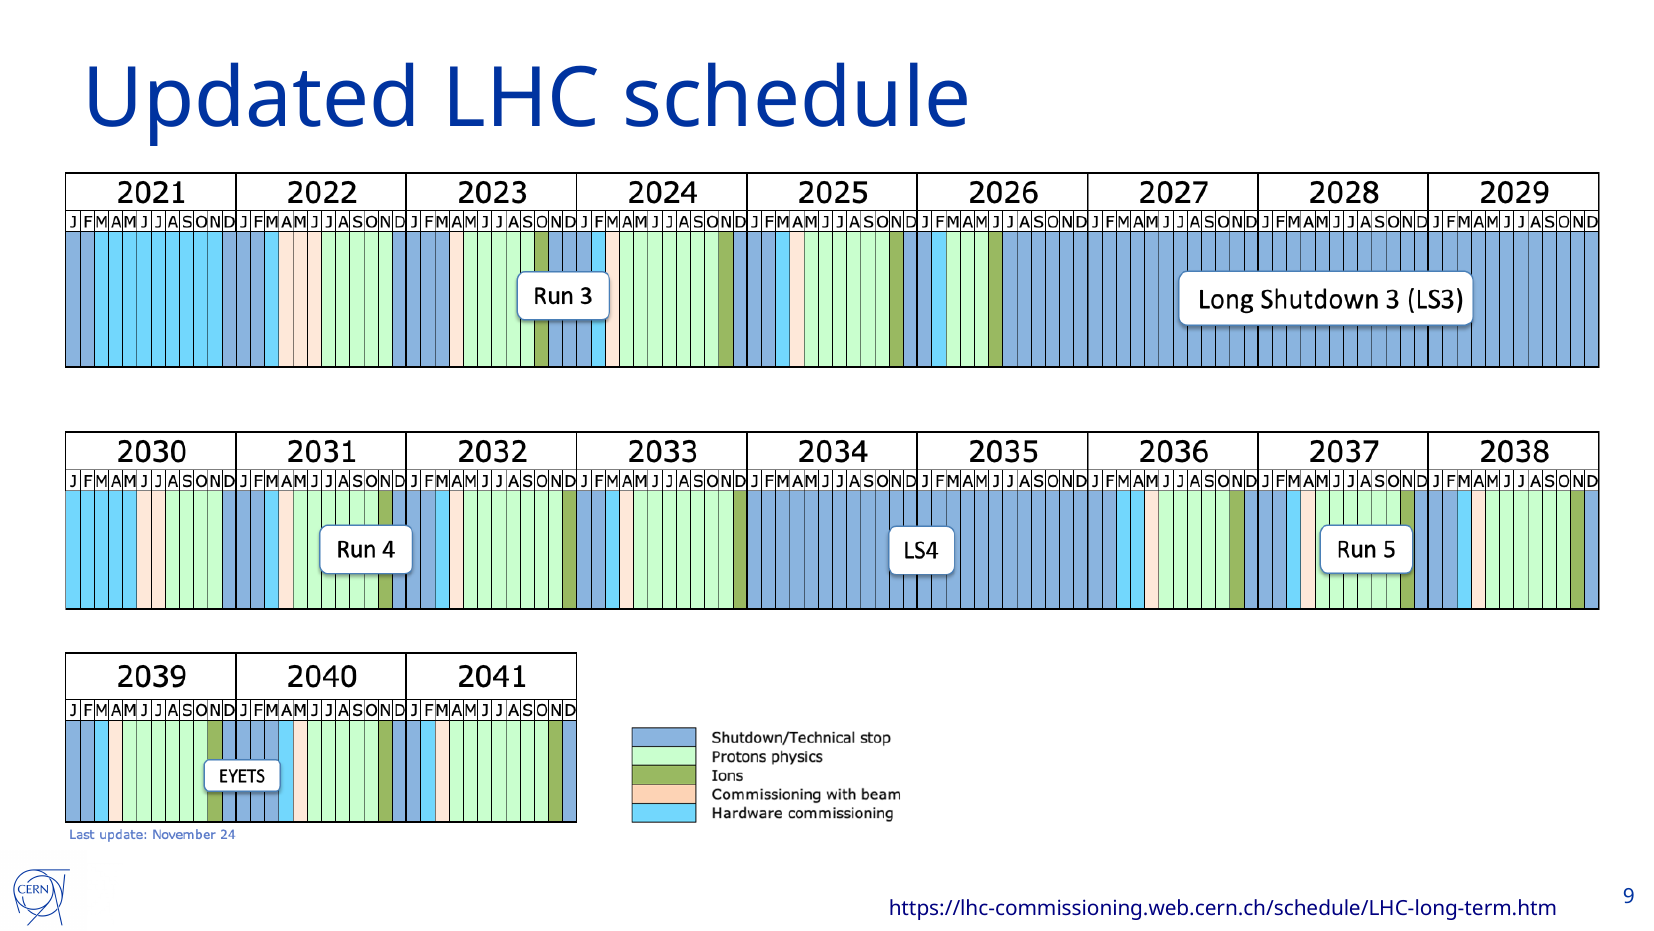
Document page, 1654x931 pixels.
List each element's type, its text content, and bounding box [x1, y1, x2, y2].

title Updated LHC schedule [82, 37, 1571, 165]
picture [58, 165, 1607, 847]
picture [0, 850, 127, 931]
text_box https://lhc-commissioning.web.cern.ch/schedule/LHC-long-term.htm [874, 885, 1654, 931]
